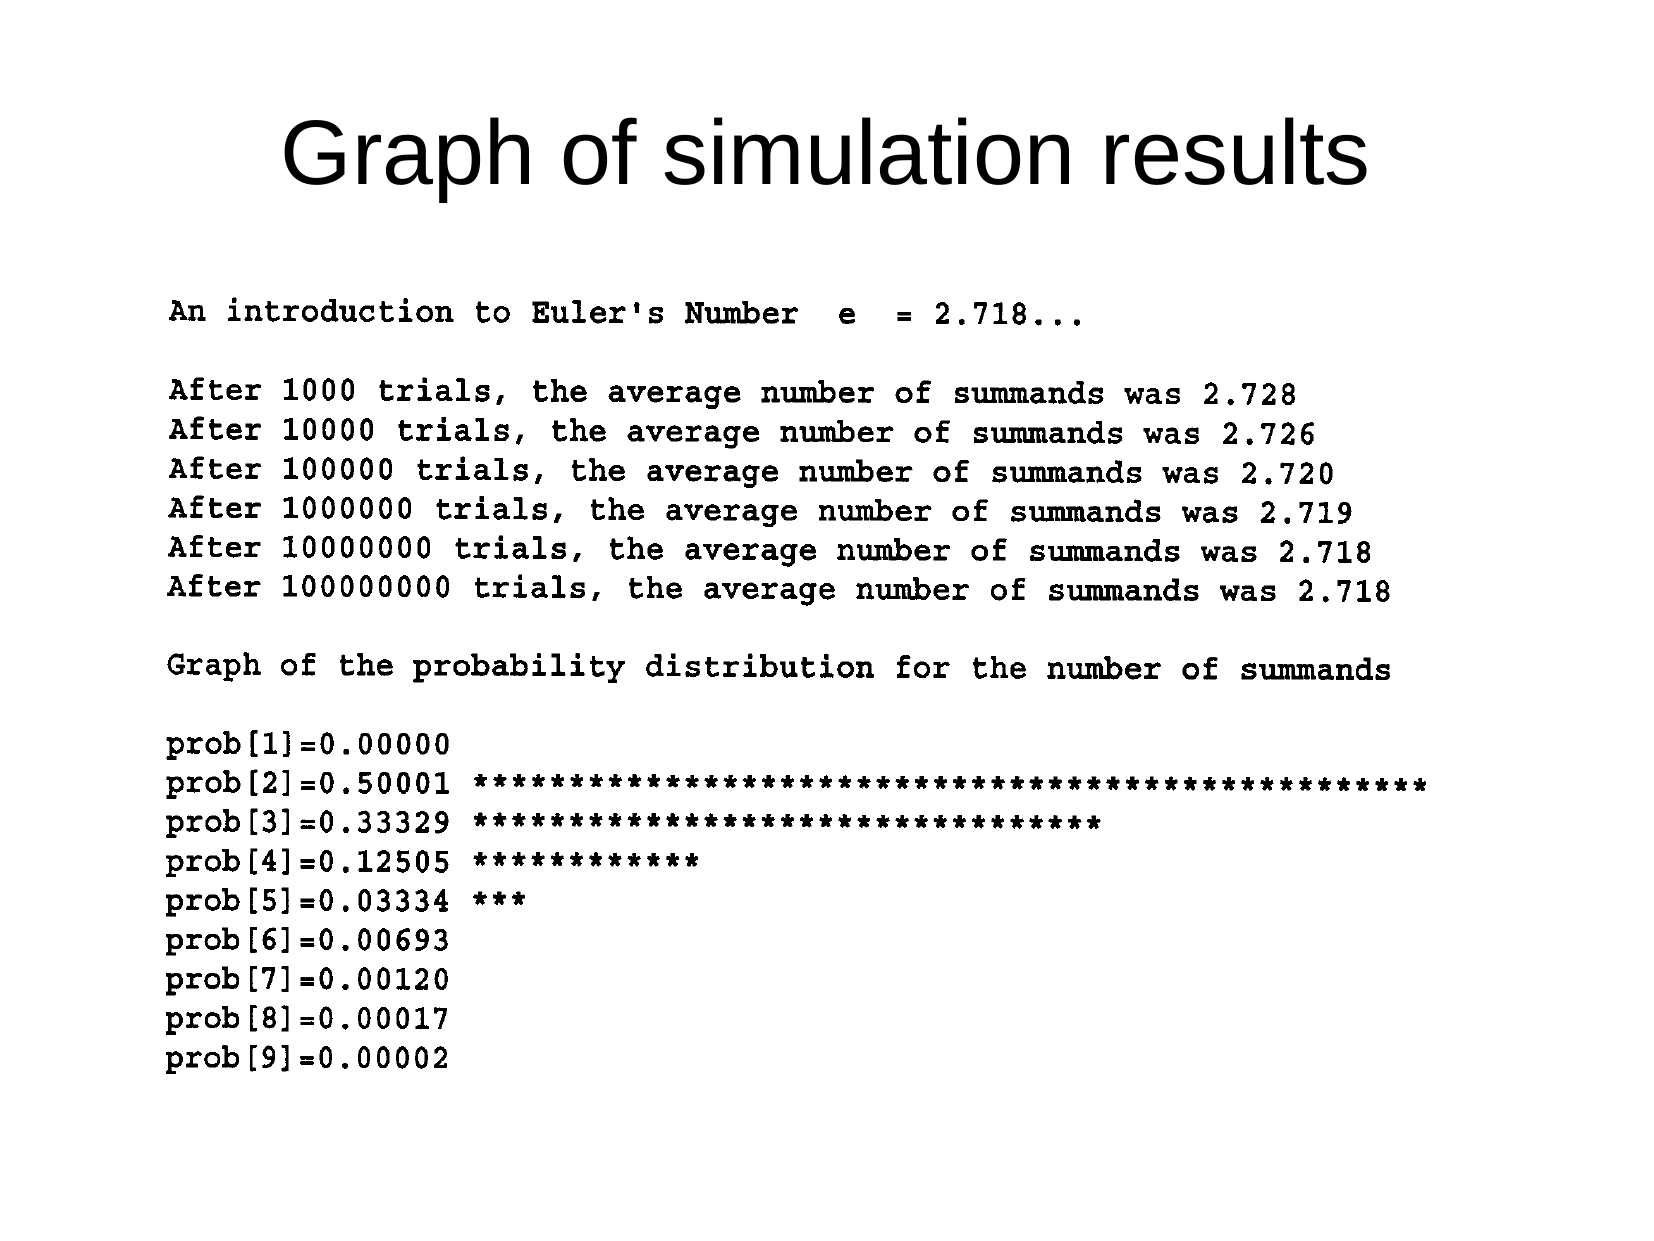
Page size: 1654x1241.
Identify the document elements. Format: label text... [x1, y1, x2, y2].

title Graph of simulation results [82, 56, 1571, 250]
picture [112, 262, 1538, 1126]
